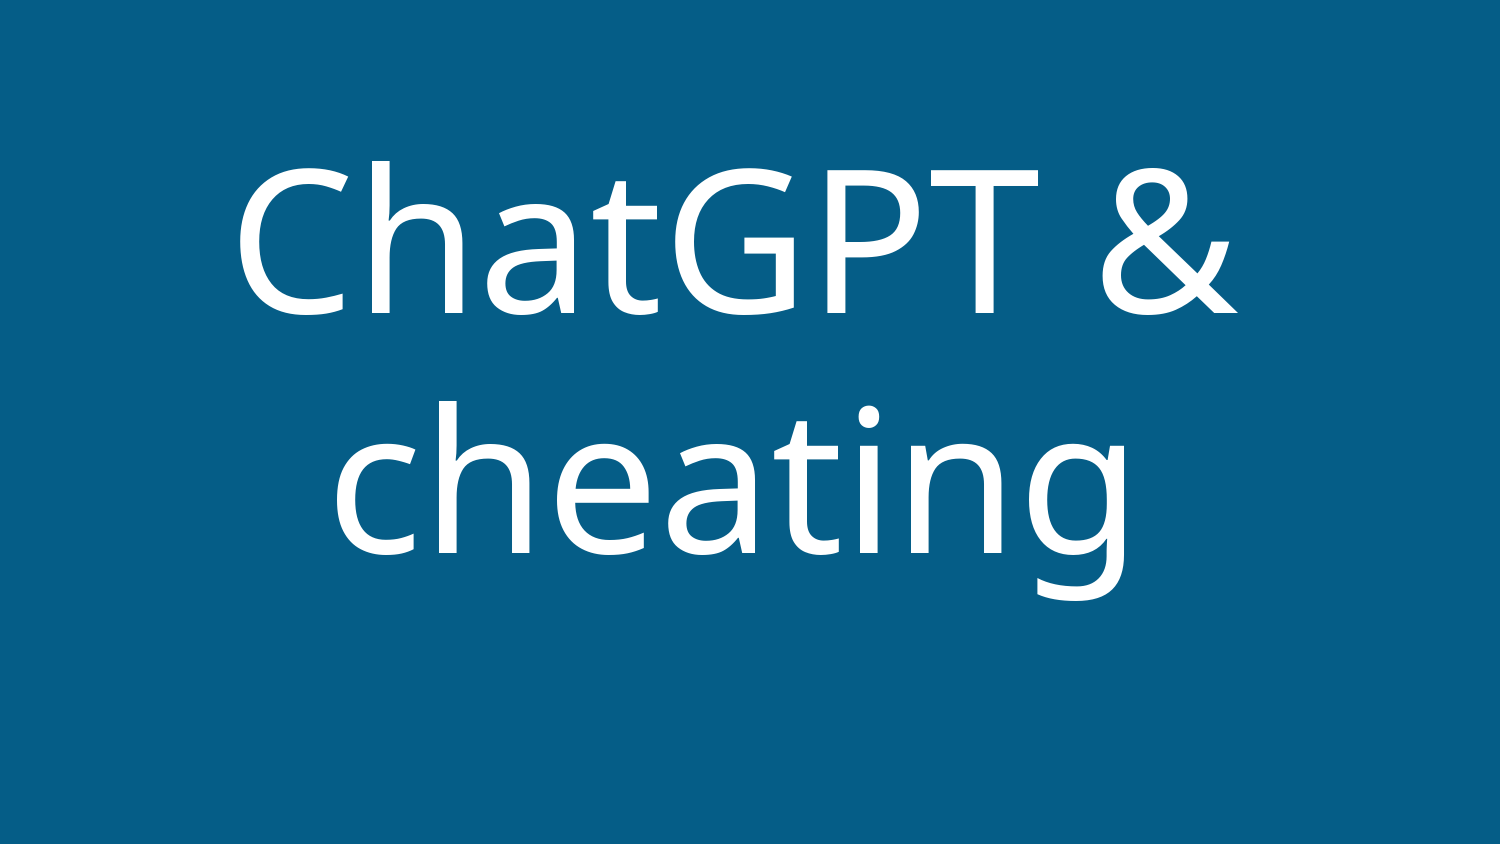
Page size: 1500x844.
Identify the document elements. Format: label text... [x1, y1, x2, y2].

text_box ChatGPT & cheating [214, 106, 1255, 602]
